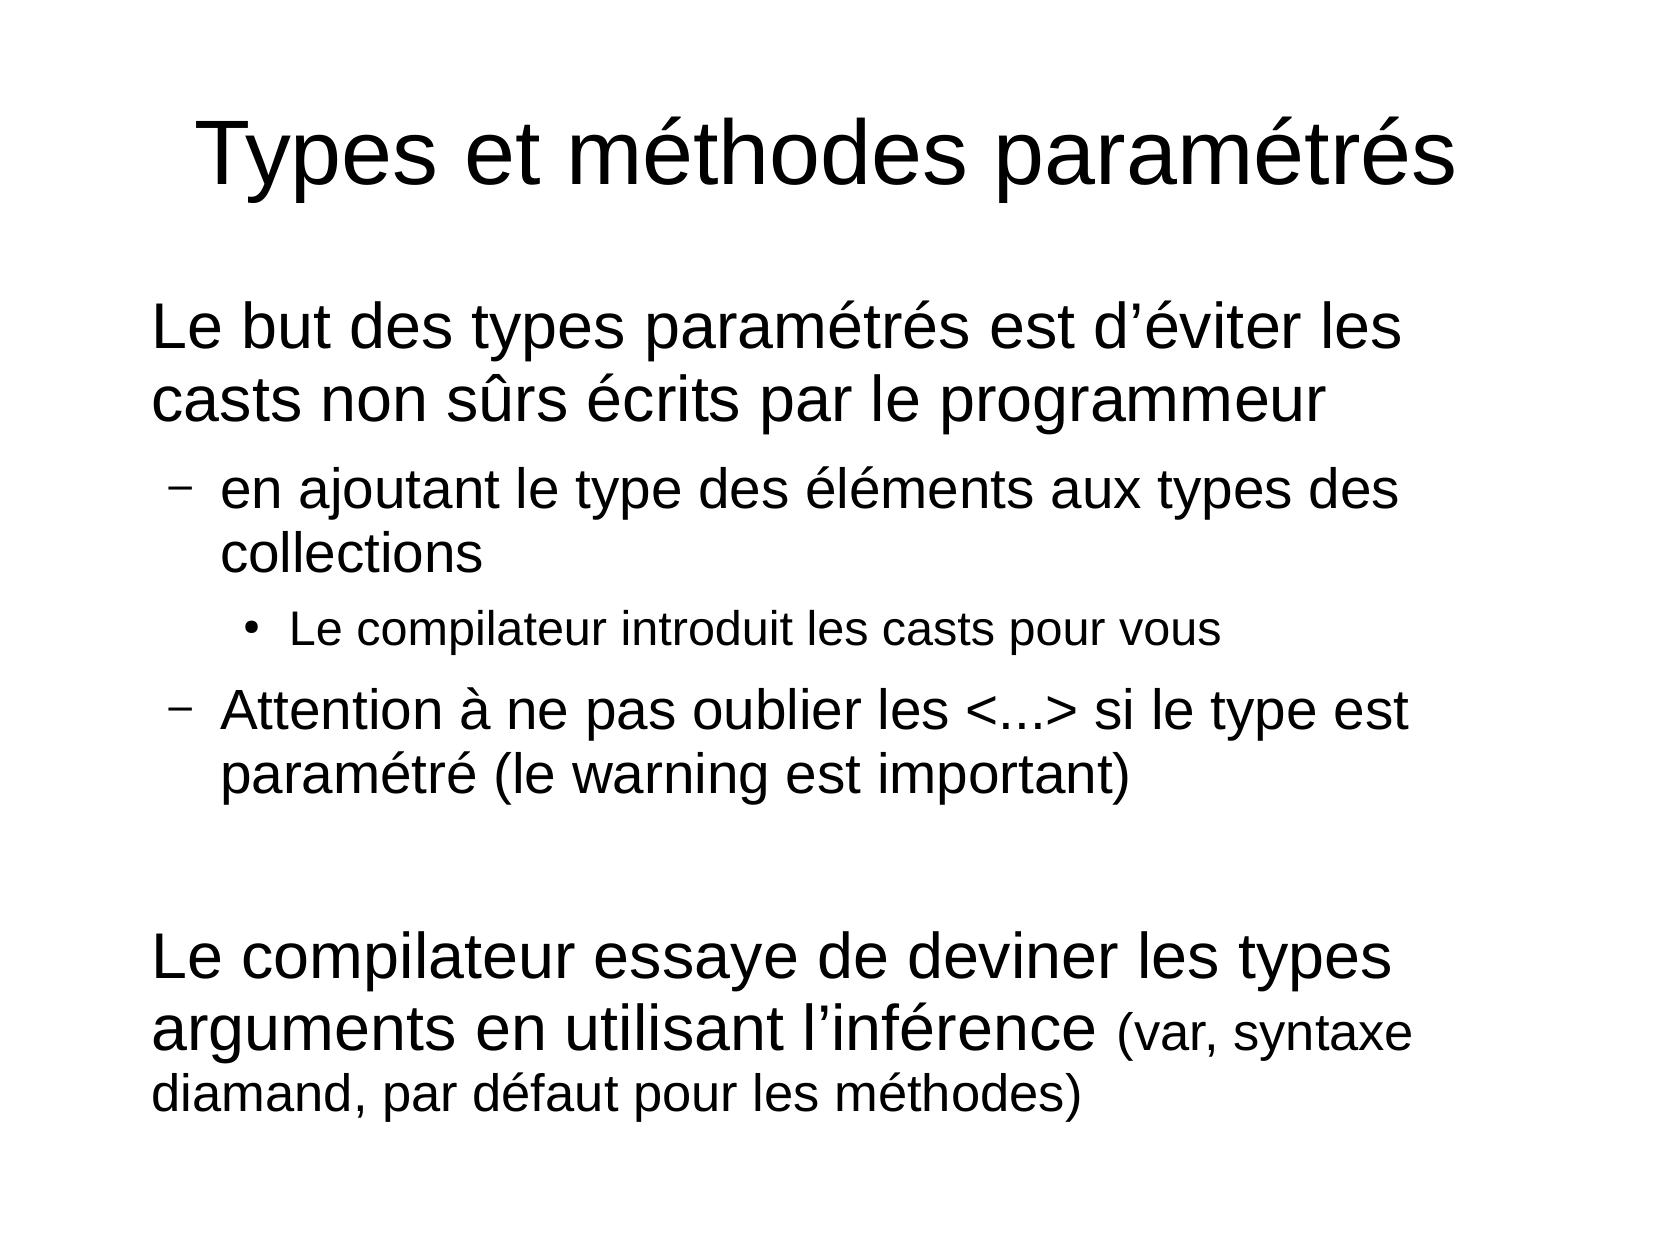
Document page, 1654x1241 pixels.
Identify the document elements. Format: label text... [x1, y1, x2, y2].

list Le but des types paramétrés est d’éviter les casts non sûrs écrits par le programmeur en ajoutant le type des éléments aux types des collections Le compilateur introduit les casts pour vous Attention à ne pas oublier les <...> si le type est paramétré (le warning est important) Le compilateur essaye de deviner les types arguments en utilisant l’inférence (var, syntaxe diamand, par défaut pour les méthodes) [82, 290, 1571, 1126]
title Types et méthodes paramétrés [82, 49, 1571, 257]
